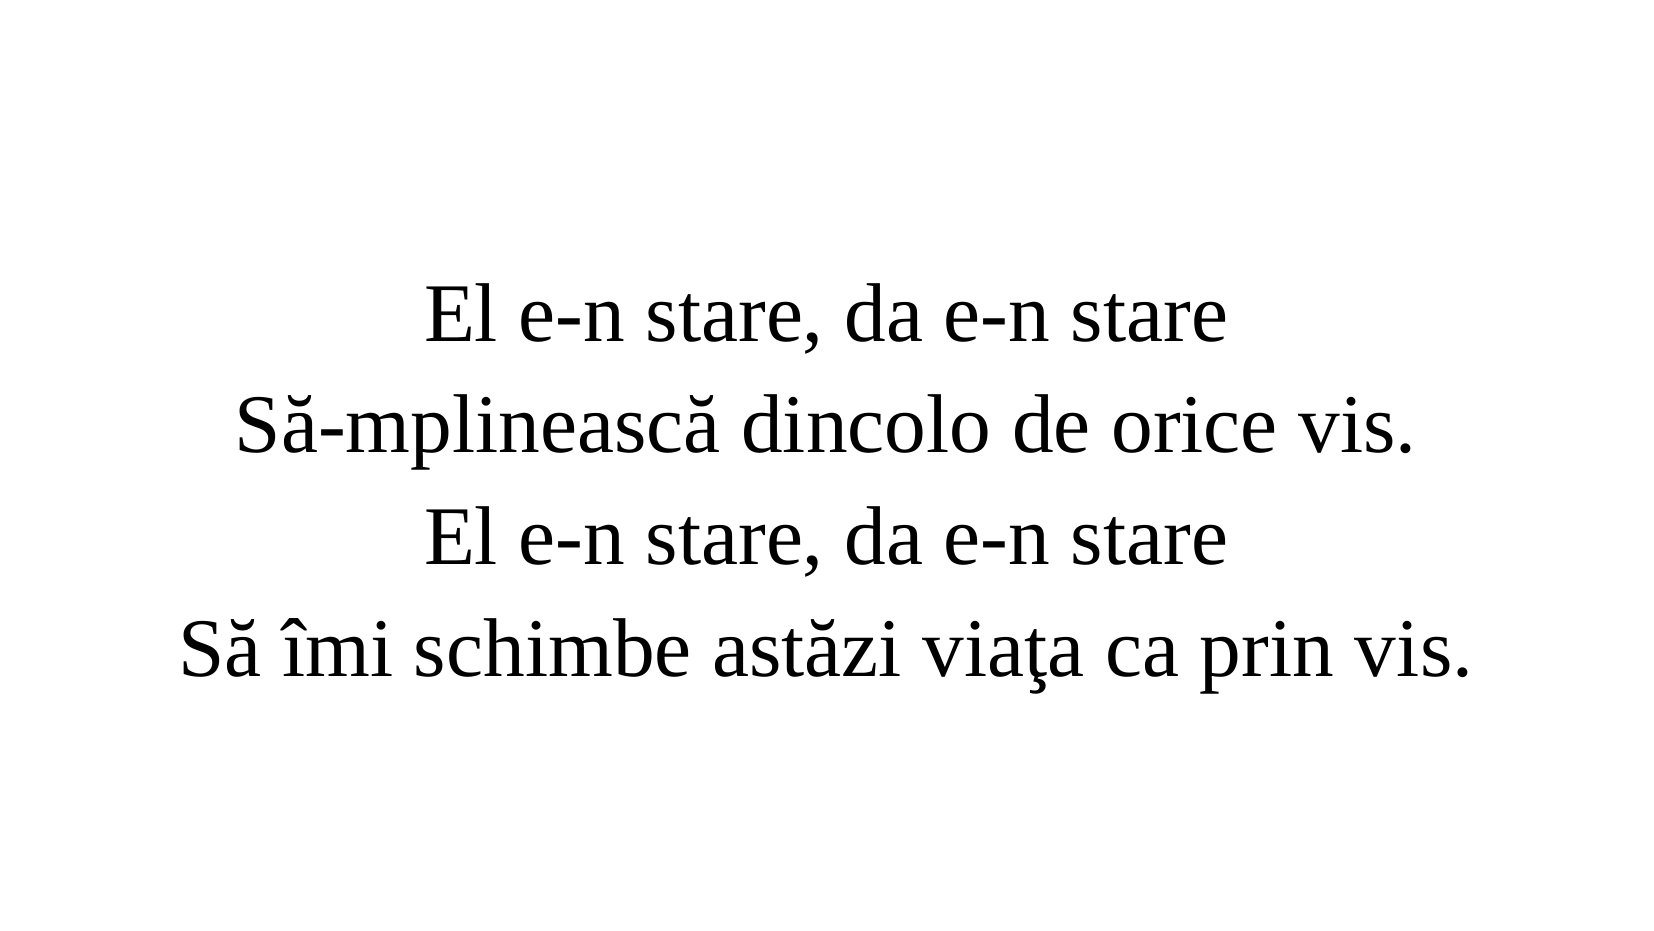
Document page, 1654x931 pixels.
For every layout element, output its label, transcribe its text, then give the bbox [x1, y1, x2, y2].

subtitle El e-n stare, da e-n stare Să-mplinească dincolo de orice vis. El e-n stare, da e-n stare Să îmi schimbe astăzi viaţa ca prin vis. [0, 250, 1654, 690]
